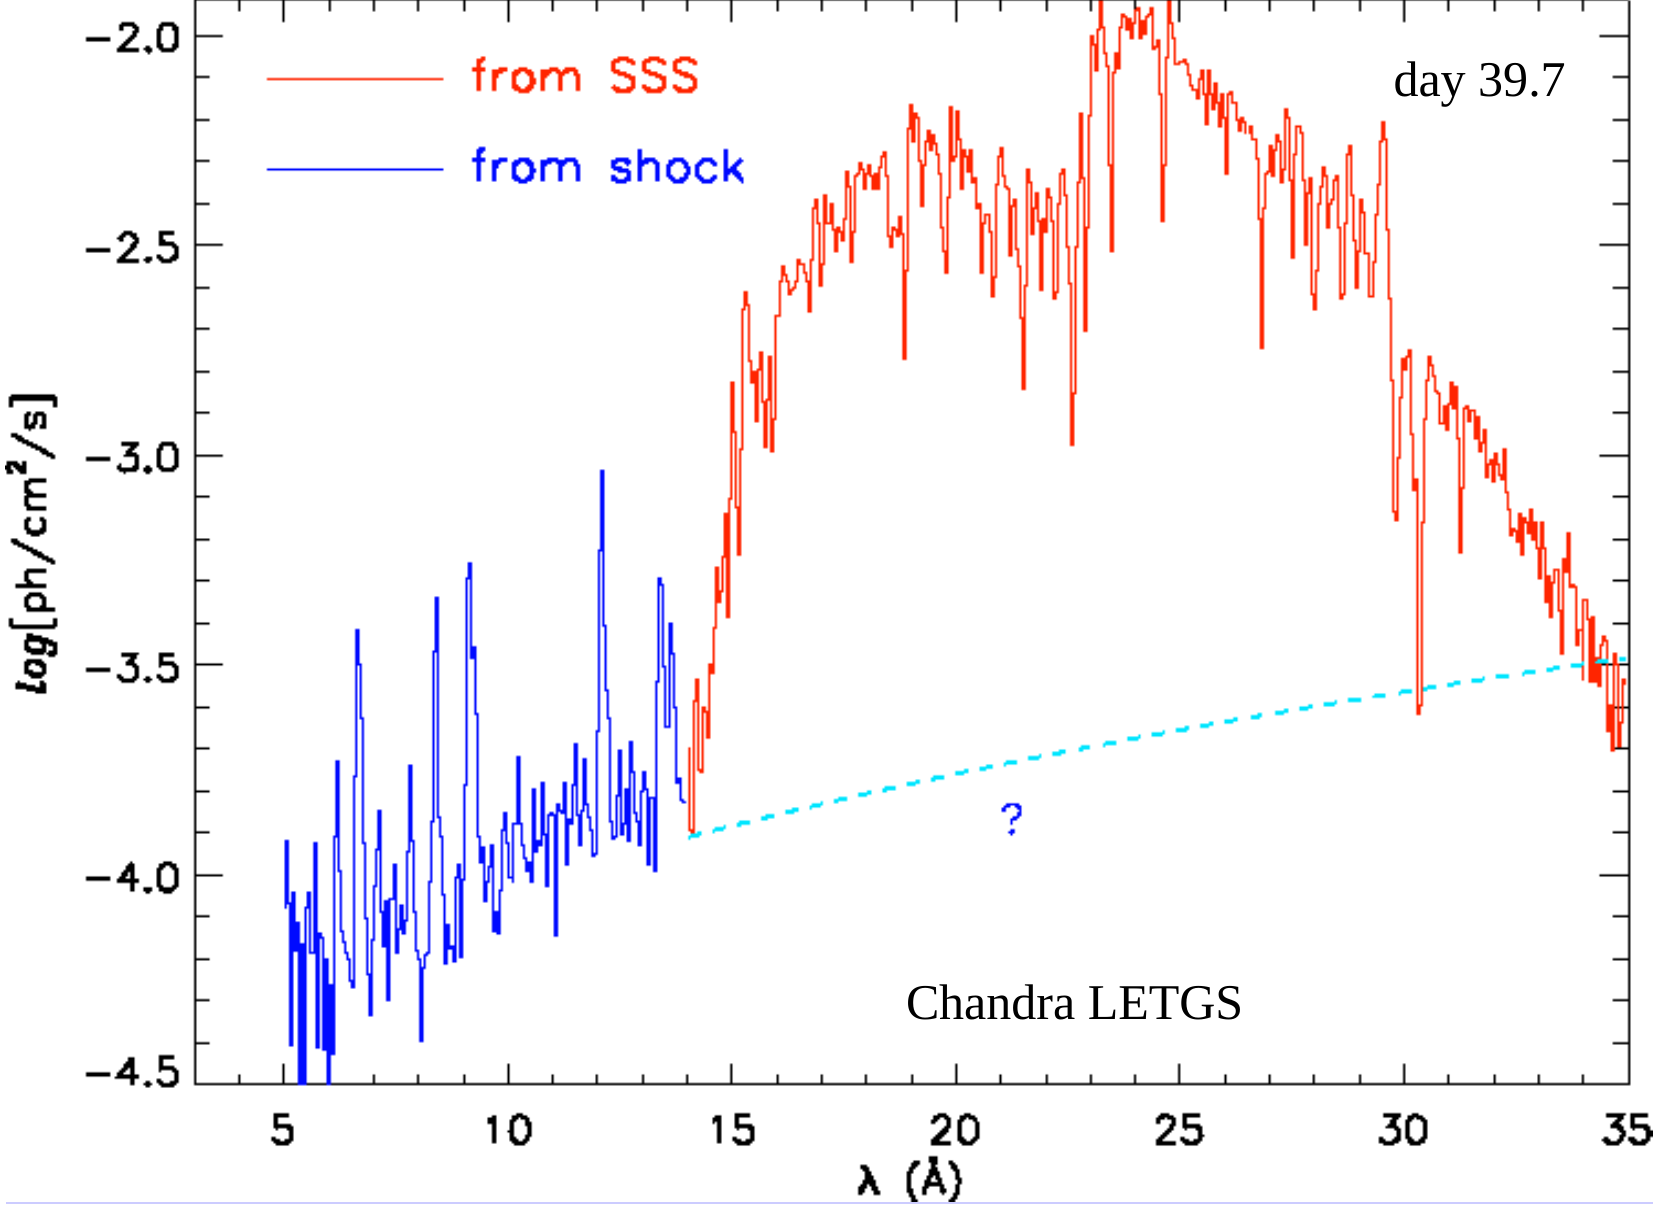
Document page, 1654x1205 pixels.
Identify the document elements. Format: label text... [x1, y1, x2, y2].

text_box day 39.7 [1393, 51, 1566, 122]
picture [5, 0, 1653, 1202]
text_box Chandra LETGS [906, 975, 1244, 1045]
